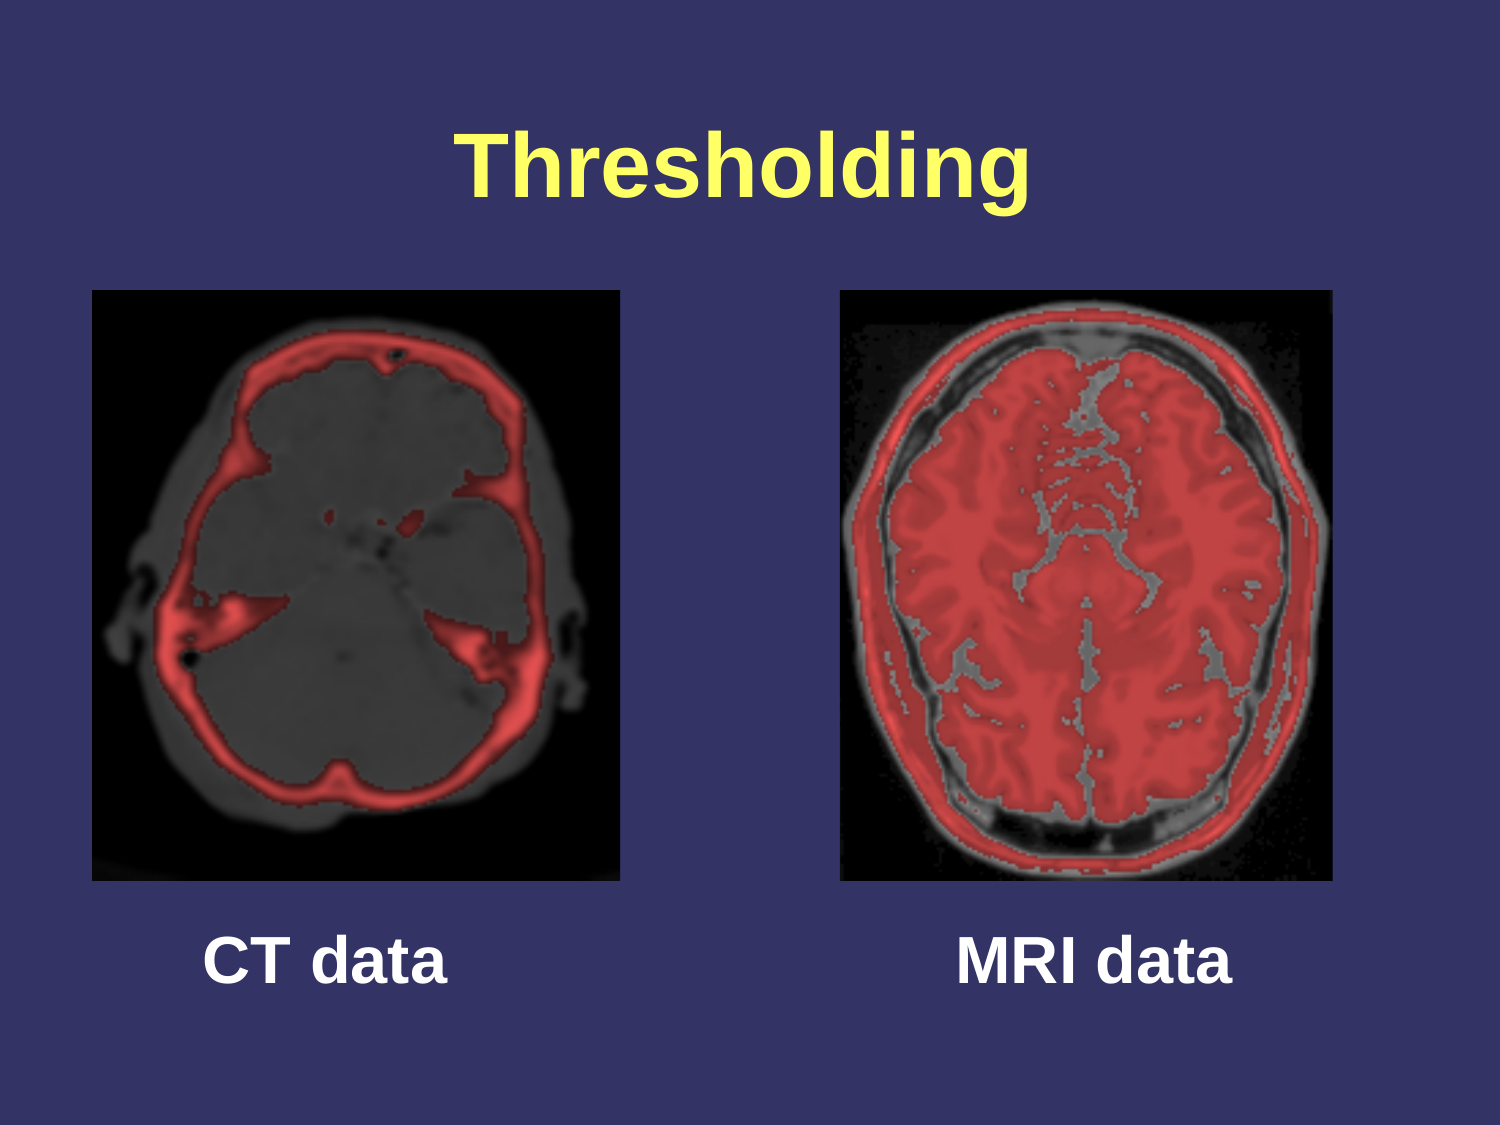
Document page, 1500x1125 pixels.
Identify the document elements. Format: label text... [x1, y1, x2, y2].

text_box CT data [99, 910, 550, 1006]
text_box MRI data [869, 910, 1320, 1006]
title Thresholding [99, 37, 1388, 225]
chart [839, 290, 1333, 881]
chart [92, 290, 621, 881]
